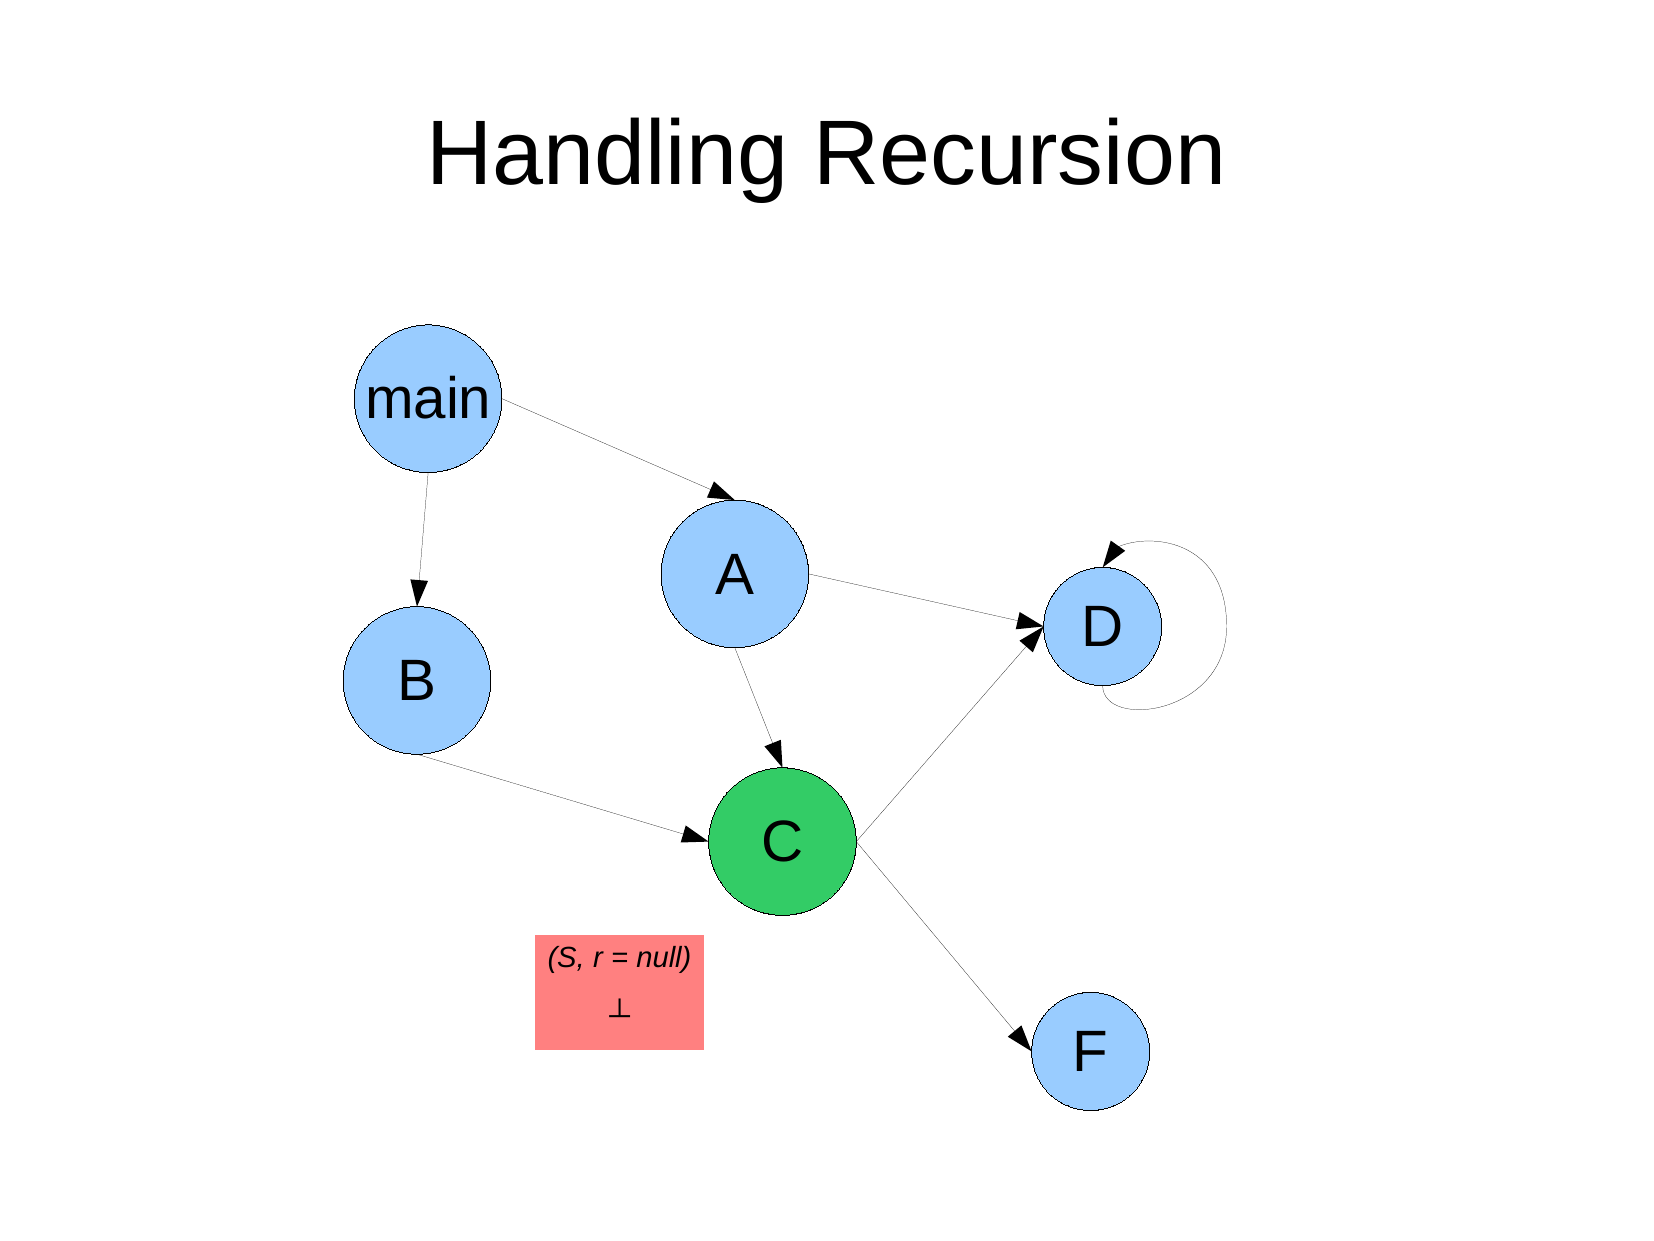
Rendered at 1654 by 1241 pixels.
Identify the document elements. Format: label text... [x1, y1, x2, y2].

table_header (S, r = null) [535, 935, 704, 993]
text_box C [708, 767, 857, 916]
text_box A [661, 500, 809, 648]
title Handling Recursion [82, 49, 1571, 257]
text_box D [1043, 567, 1162, 686]
text_box main [354, 324, 502, 473]
text_box F [1031, 992, 1150, 1111]
table_cell ┴ [535, 993, 704, 1050]
text_box B [343, 606, 491, 755]
